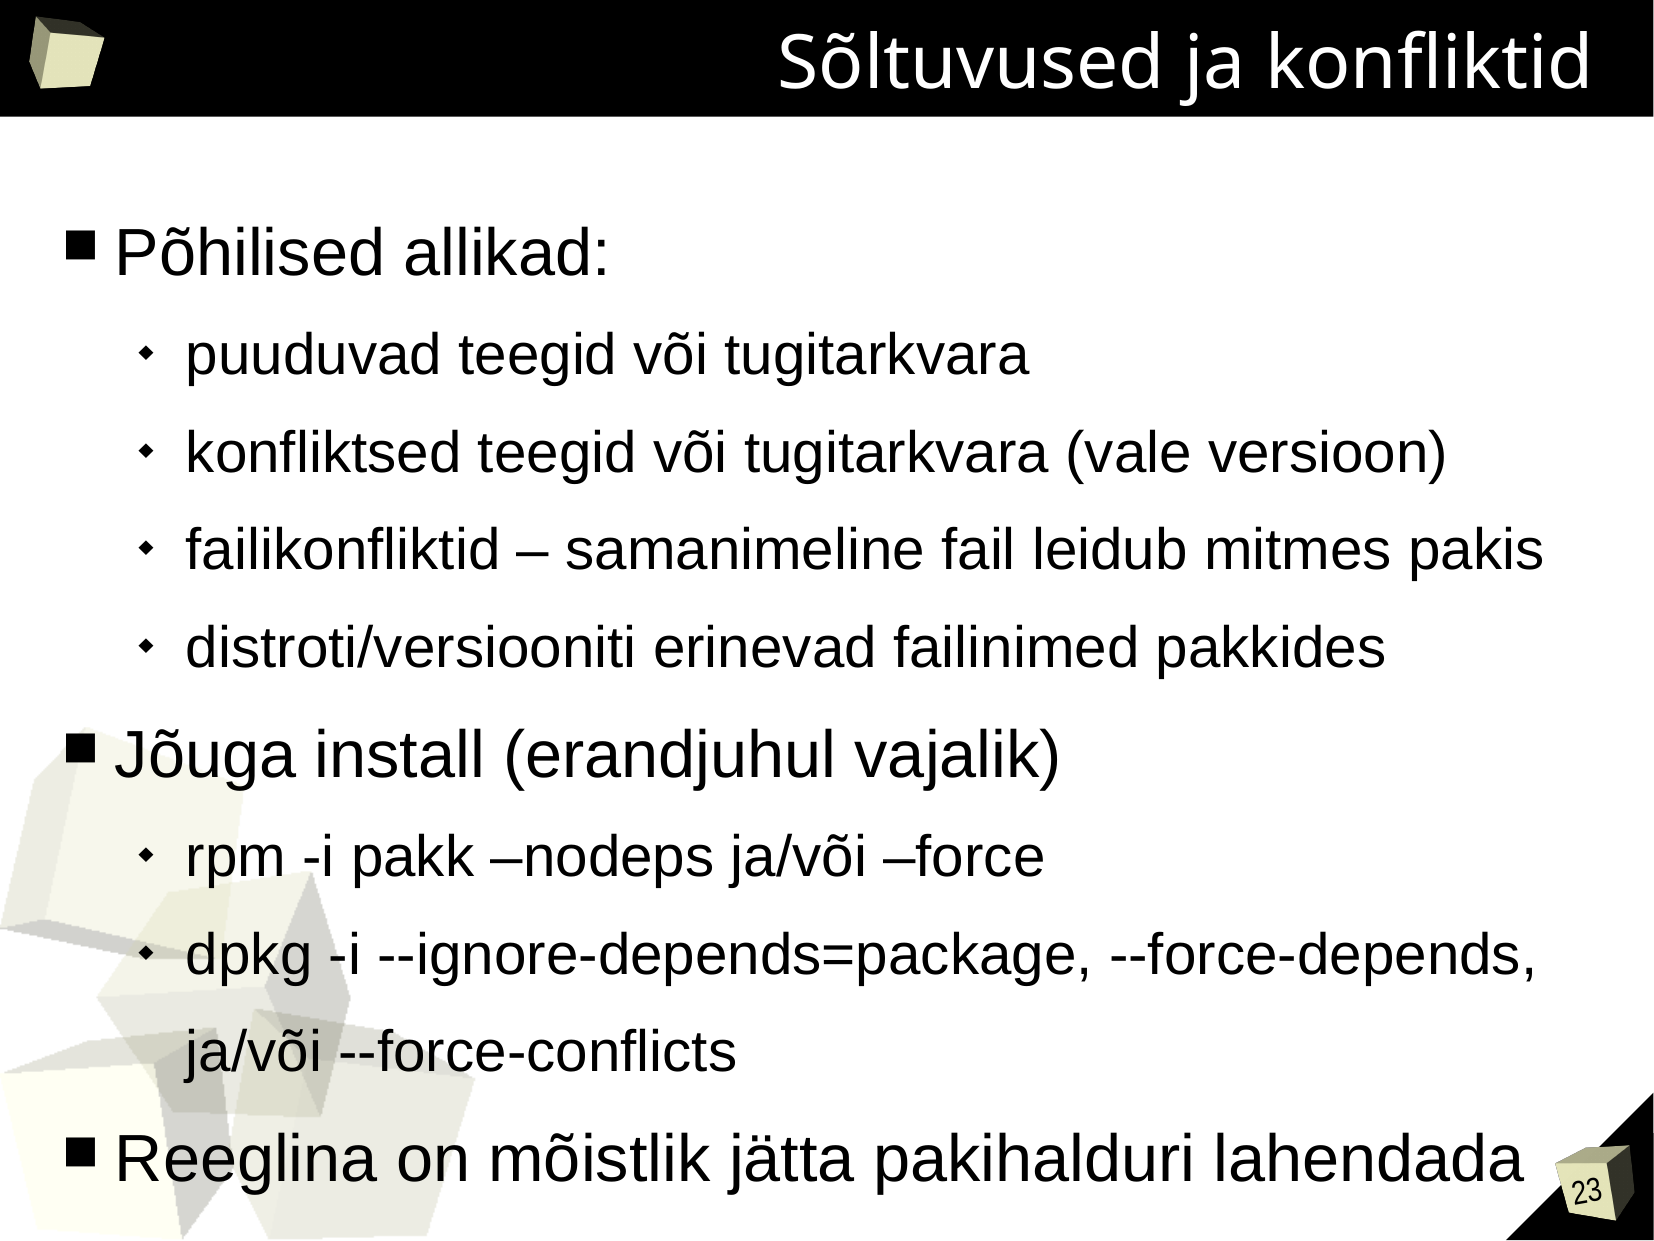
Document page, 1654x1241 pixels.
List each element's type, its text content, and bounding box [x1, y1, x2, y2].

picture [0, 726, 477, 1241]
list Põhilised allikad: puuduvad teegid või tugitarkvara konfliktsed teegid või tugitarkvara (vale versioon) failikonfliktid – samanimeline fail leidub mitmes pakis distroti/versiooniti erinevad failinimed pakkides Jõuga install (erandjuhul vajalik) rpm -i pakk –nodeps ja/või –force dpkg -i --ignore-depends=package, --force-depends, ja/või --force-conflicts Reeglina on mõistlik jätta pakihalduri lahendada [44, 177, 1611, 1214]
title Sõltuvused ja konfliktid [118, 0, 1595, 119]
